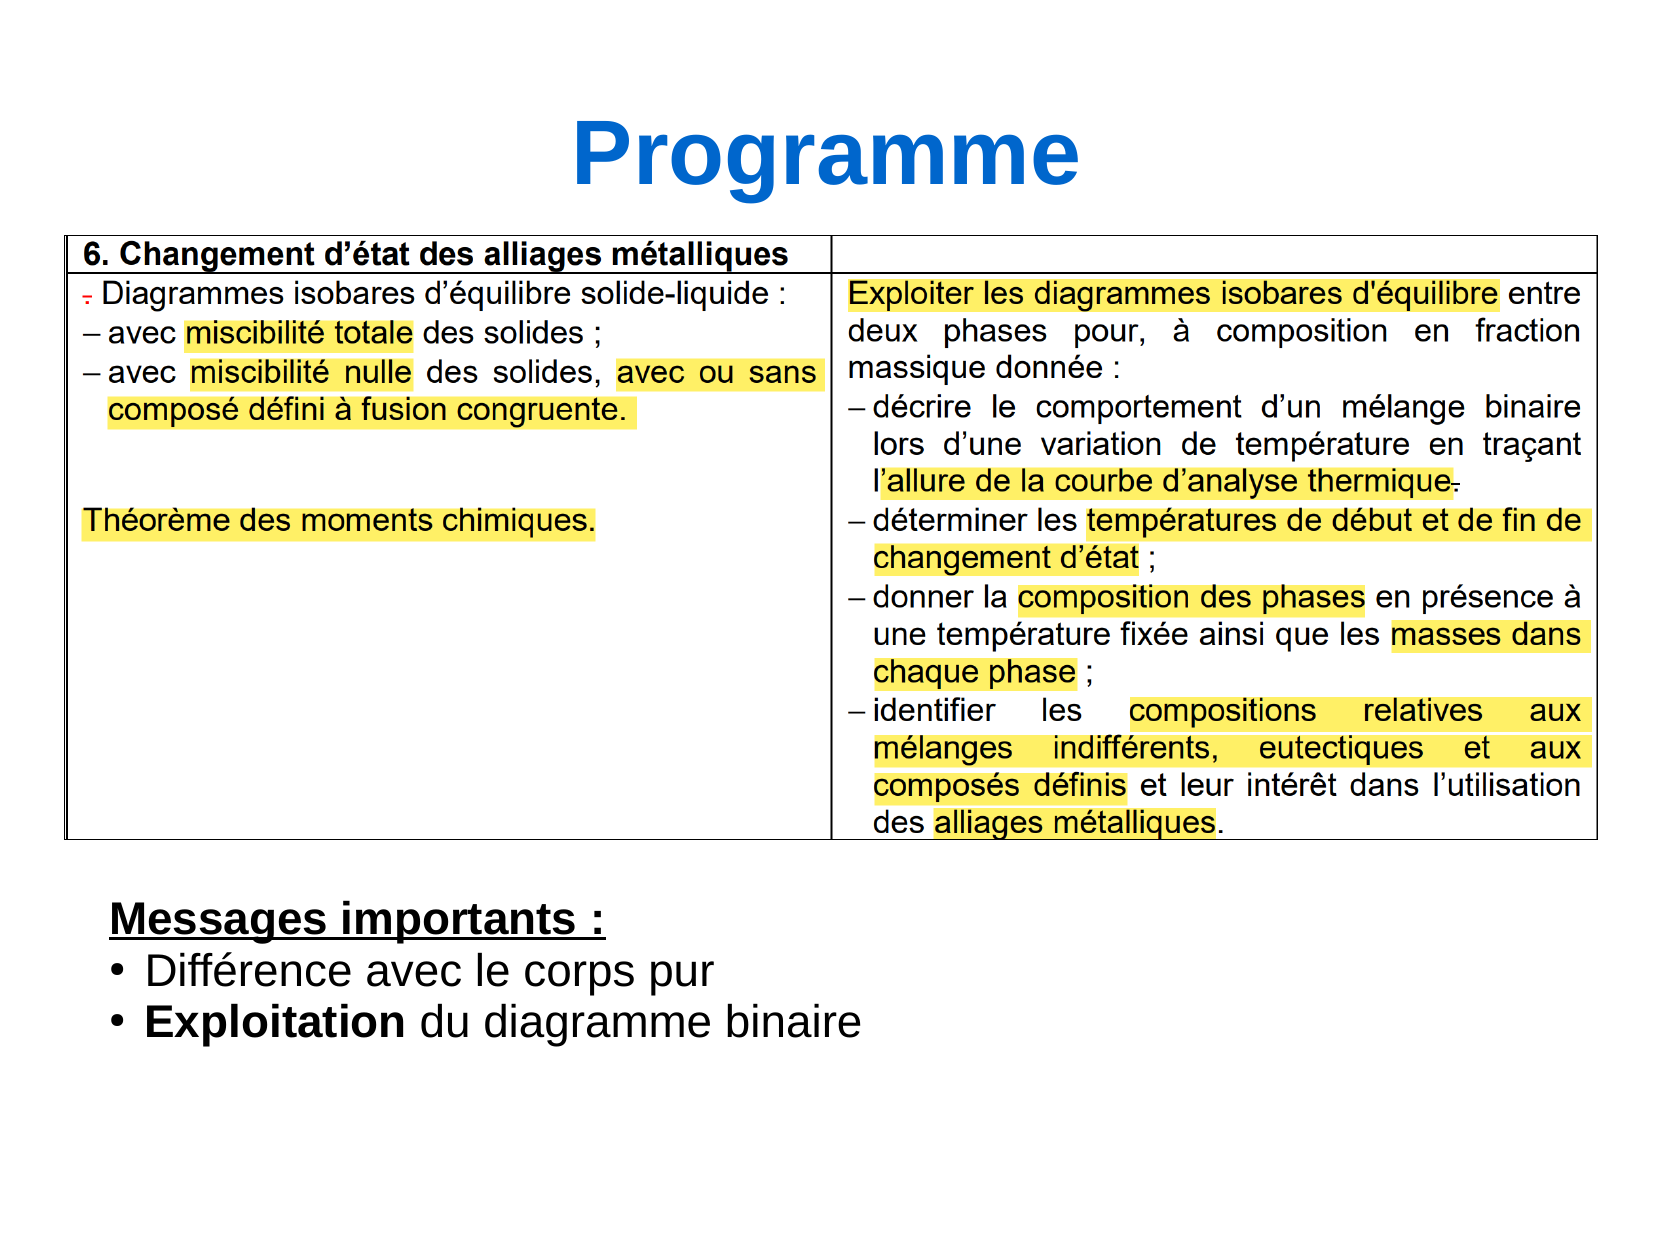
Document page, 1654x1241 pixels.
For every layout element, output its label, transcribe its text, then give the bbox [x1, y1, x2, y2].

picture [64, 235, 1598, 840]
title Programme [82, 49, 1571, 235]
text_box Messages importants : Différence avec le corps pur Exploitation du diagramme binaire [94, 885, 1536, 1108]
